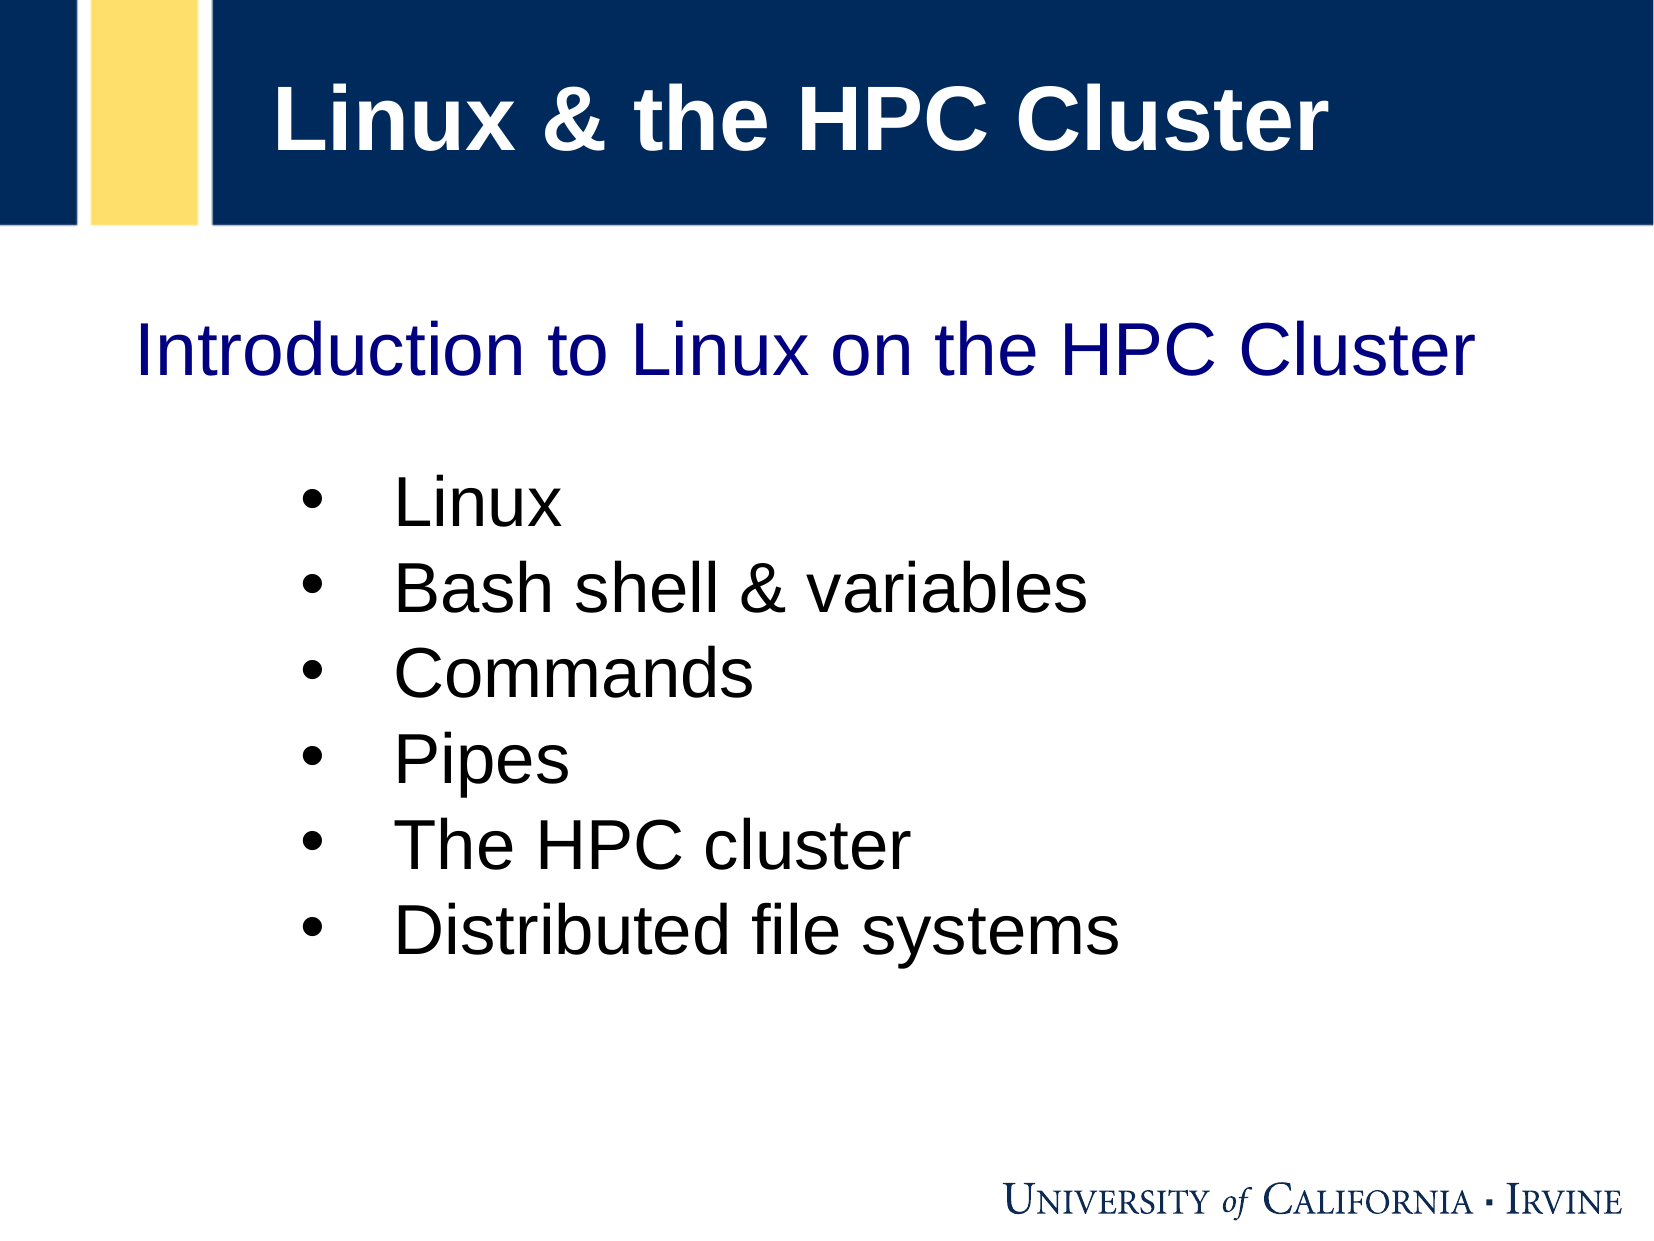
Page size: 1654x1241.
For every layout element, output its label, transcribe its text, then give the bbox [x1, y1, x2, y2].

title Linux & the HPC Cluster [257, 0, 1654, 228]
picture [0, 0, 1654, 1241]
text_box Introduction to Linux on the HPC Cluster [120, 300, 1636, 399]
text_box Linux Bash shell & variables Commands Pipes The HPC cluster Distributed file systems [285, 465, 1654, 1081]
